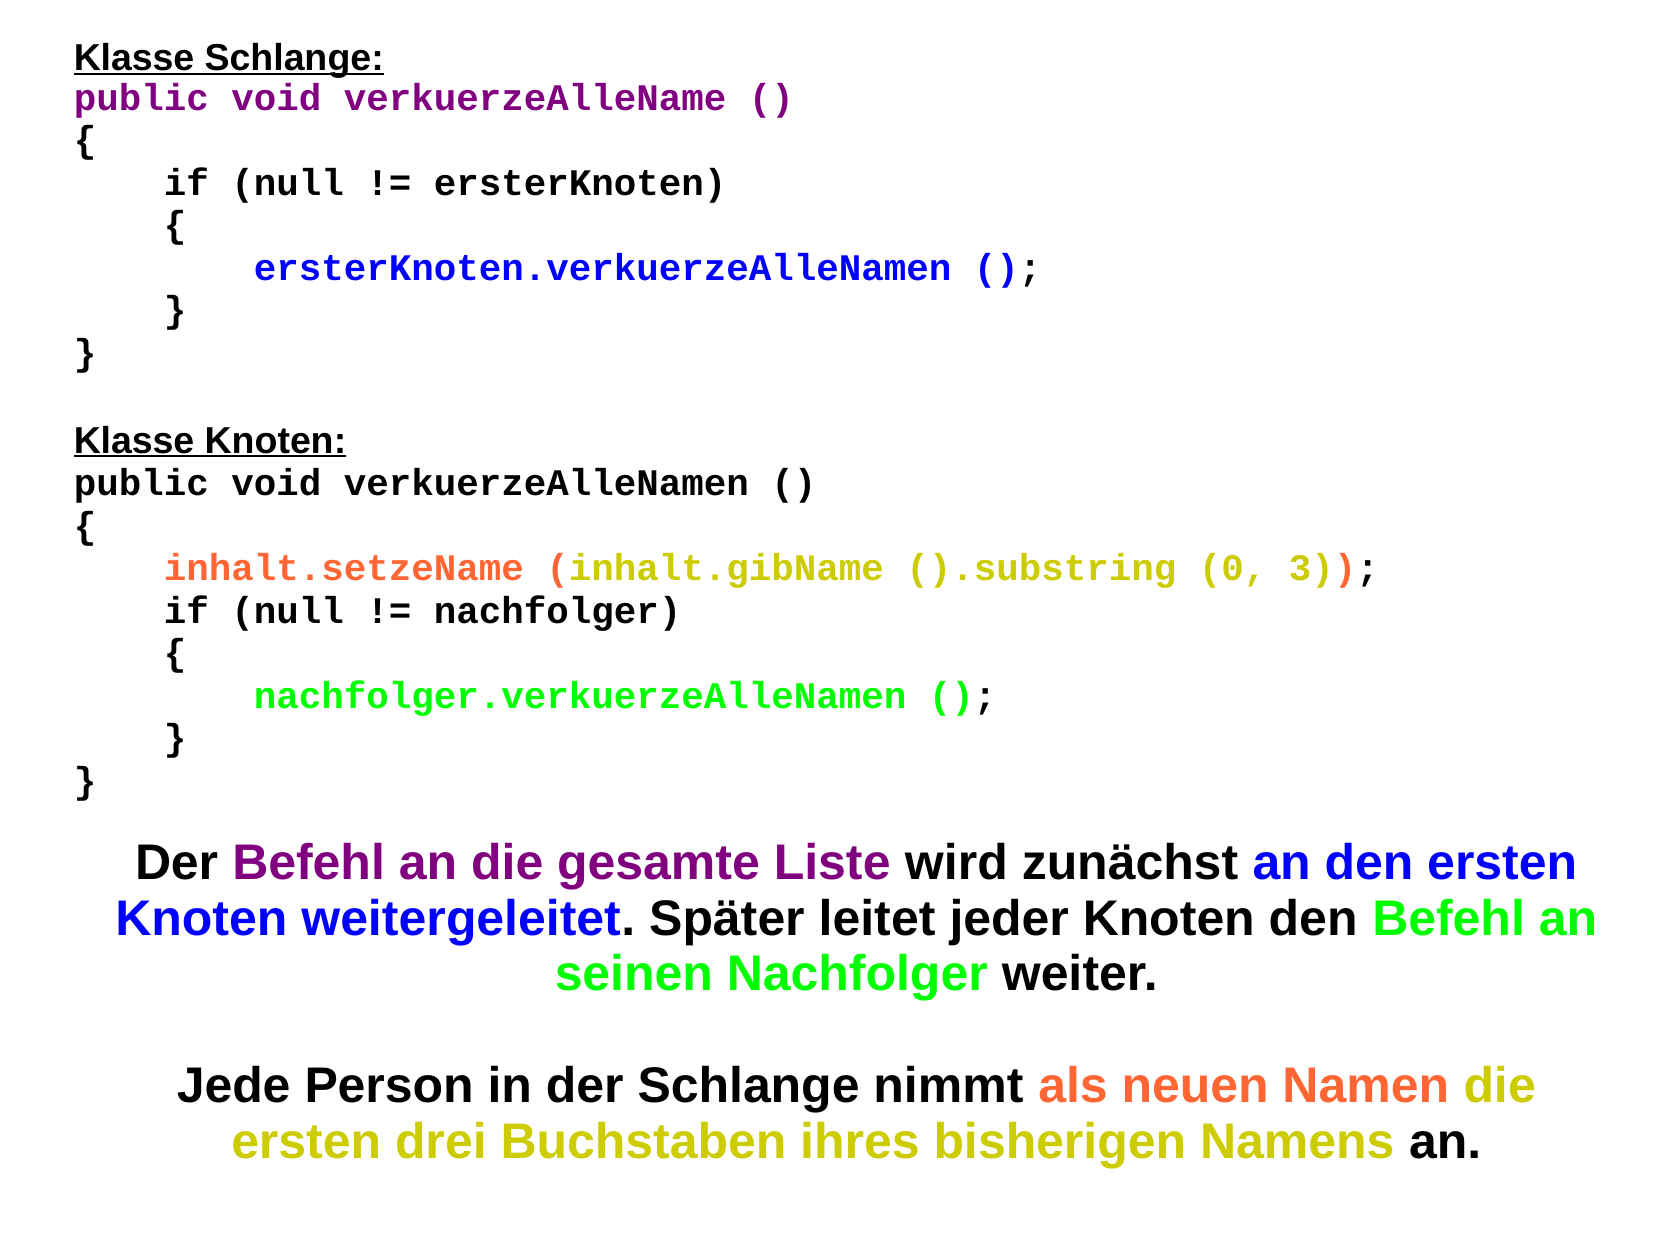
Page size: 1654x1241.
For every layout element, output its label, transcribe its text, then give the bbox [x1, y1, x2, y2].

text_box Klasse Schlange: public void verkuerzeAlleName () { if (null != ersterKnoten) { ersterKnoten.verkuerzeAlleNamen (); } } Klasse Knoten: public void verkuerzeAlleNamen () { inhalt.setzeName (inhalt.gibName ().substring (0, 3)); if (null != nachfolger) { nachfolger.verkuerzeAlleNamen (); } } [59, 29, 1625, 814]
text_box Der Befehl an die gesamte Liste wird zunächst an den ersten Knoten weitergeleitet. Später leitet jeder Knoten den Befehl an seinen Nachfolger weiter. Jede Person in der Schlange nimmt als neuen Namen die ersten drei Buchstaben ihres bisherigen Namens an. [88, 826, 1625, 1184]
